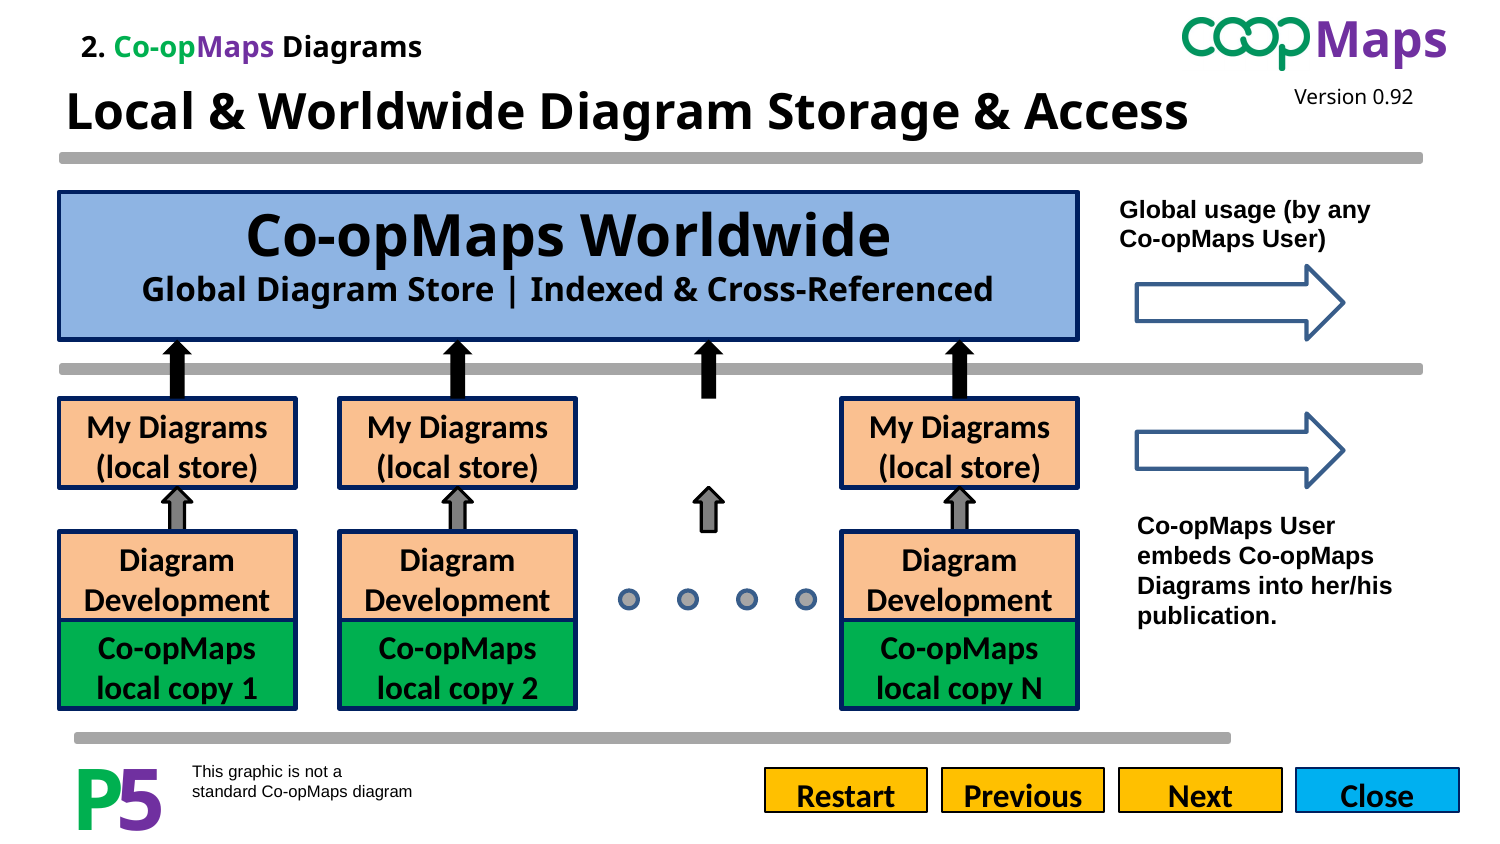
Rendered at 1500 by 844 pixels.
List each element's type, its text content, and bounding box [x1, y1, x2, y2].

text_box Next [1119, 767, 1282, 813]
text_box Maps [1299, 0, 1460, 76]
text_box Co-opMaps local copy 1 [59, 622, 296, 709]
text_box Version 0.92 [1281, 73, 1459, 119]
text_box [1136, 265, 1344, 340]
text_box [944, 487, 975, 529]
text_box [679, 590, 697, 609]
text_box Previous [942, 767, 1105, 813]
text_box [797, 590, 816, 609]
text_box Diagram Development [339, 531, 576, 621]
text_box Co-opMaps Worldwide Global Diagram Store | Indexed & Cross-Referenced [59, 191, 1078, 340]
text_box This graphic is not a standard Co-opMaps diagram [177, 753, 428, 808]
text_box 2. Co-opMaps Diagrams [68, 22, 435, 71]
text_box [62, 154, 1421, 161]
text_box P [59, 738, 103, 827]
picture [1181, 17, 1310, 71]
text_box Diagram Development [59, 531, 296, 621]
text_box Diagram Development [841, 531, 1078, 621]
text_box 5 [103, 744, 199, 827]
text_box Co-opMaps local copy 2 [339, 622, 576, 709]
text_box [620, 590, 638, 609]
text_box [442, 487, 473, 529]
text_box Co-opMaps local copy N [841, 622, 1078, 709]
text_box Restart [764, 767, 928, 813]
text_box My Diagrams (local store) [841, 398, 1078, 488]
text_box Close [1296, 767, 1459, 813]
text_box My Diagrams (local store) [59, 398, 296, 488]
text_box Local & Worldwide Diagram Storage & Access [59, 73, 1212, 148]
text_box [76, 735, 1229, 742]
text_box [162, 487, 192, 529]
text_box [1136, 413, 1344, 488]
text_box [738, 590, 756, 609]
text_box [693, 487, 724, 532]
text_box [62, 339, 1421, 399]
text_box Co-opMaps User embeds Co-opMaps Diagrams into her/his publication. [1122, 502, 1408, 637]
text_box My Diagrams (local store) [339, 398, 576, 488]
text_box Global usage (by any Co-opMaps User) [1104, 186, 1387, 261]
